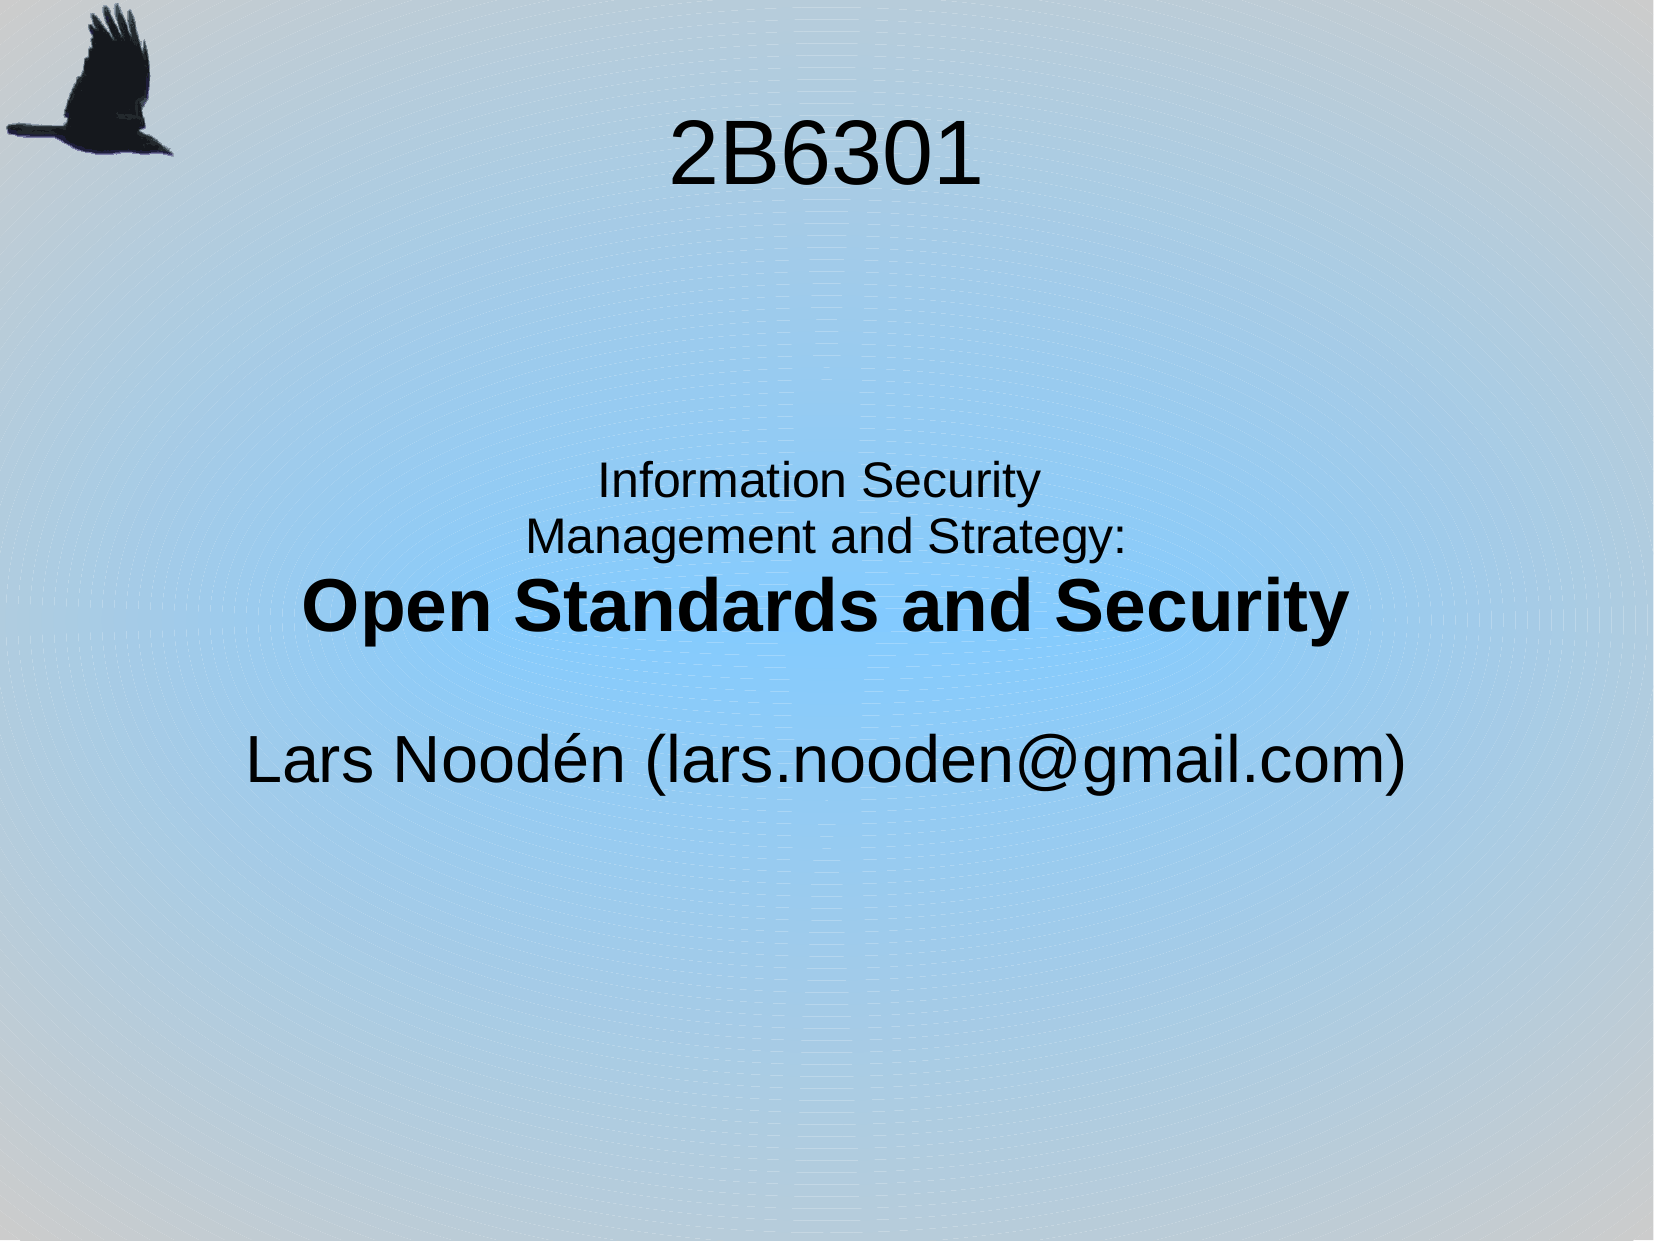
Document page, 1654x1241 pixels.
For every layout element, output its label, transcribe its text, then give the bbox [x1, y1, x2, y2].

picture [0, 0, 178, 160]
subtitle Information Security Management and Strategy: Open Standards and Security Lars Noodén (lars.nooden@gmail.com) [82, 290, 1571, 1109]
title 2B6301 [82, 49, 1571, 257]
